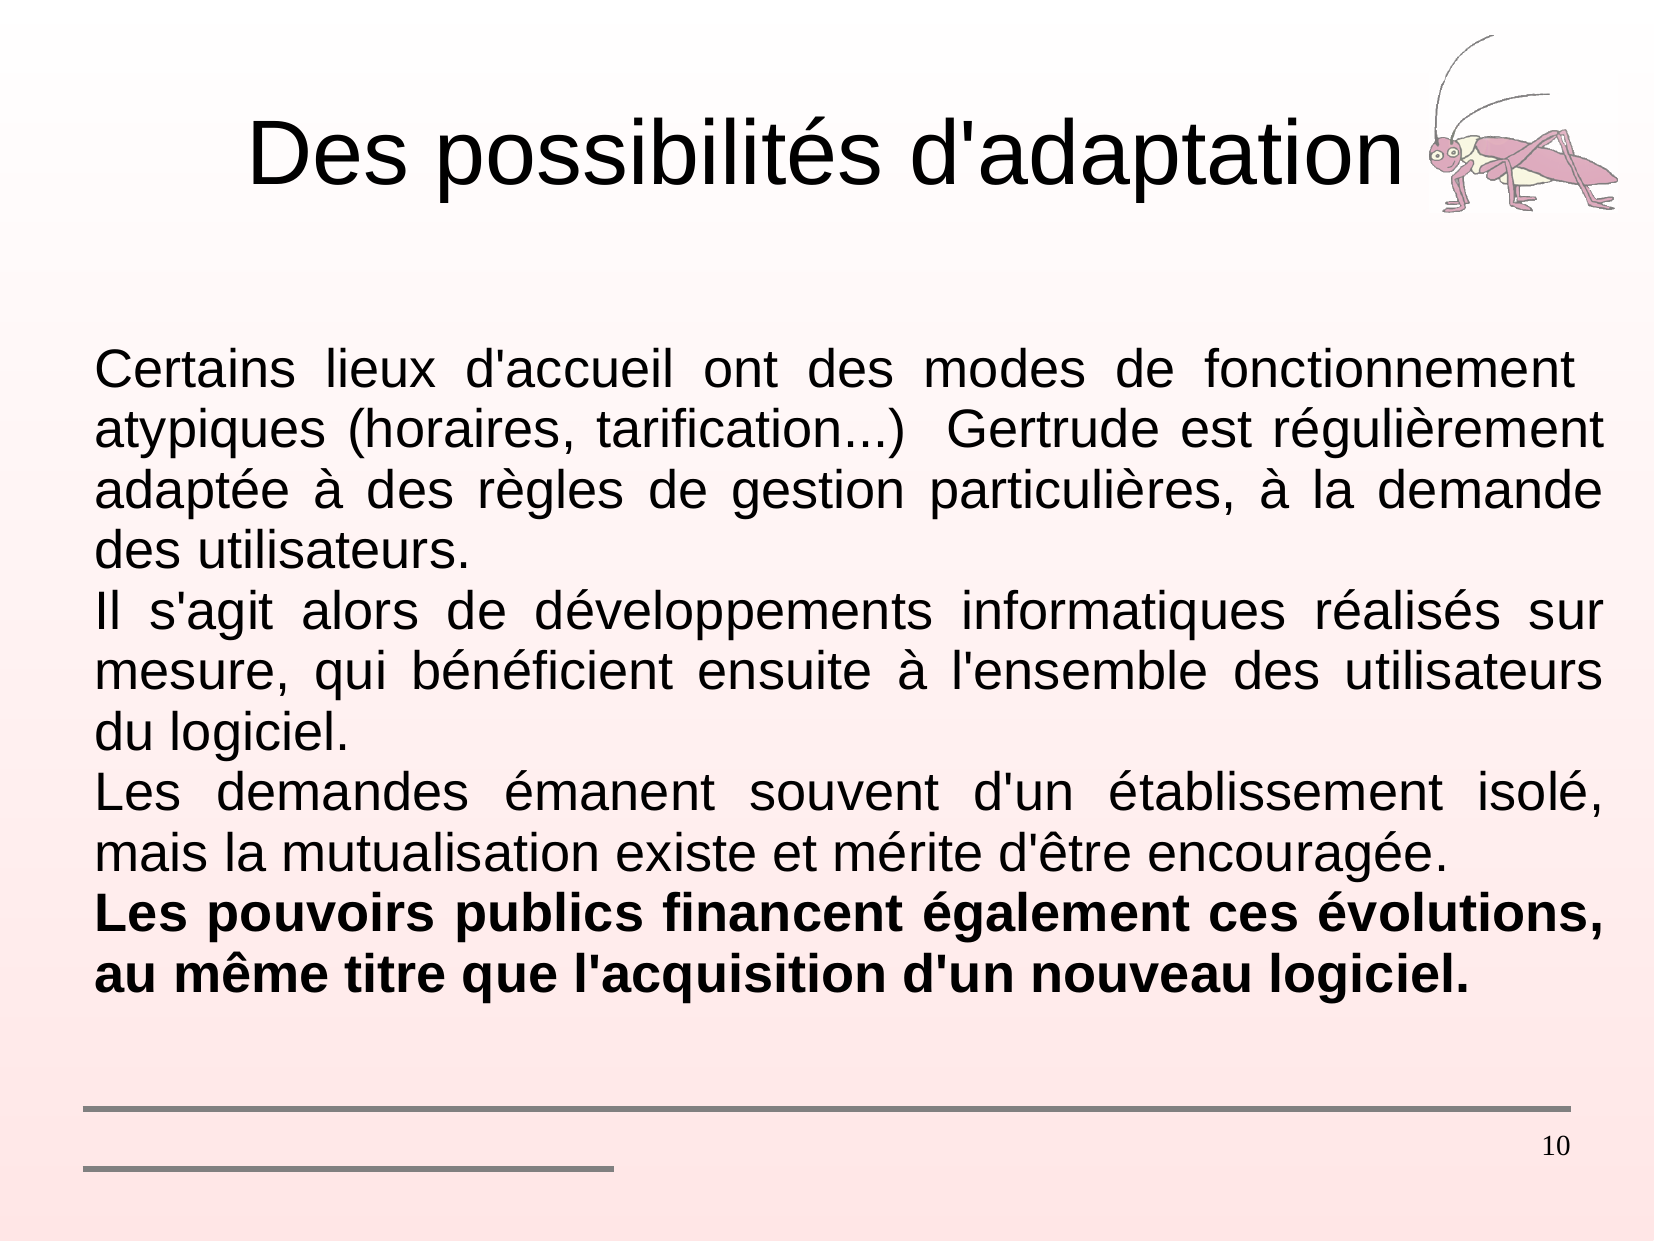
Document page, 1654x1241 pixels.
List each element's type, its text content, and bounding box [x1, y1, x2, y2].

picture [1429, 35, 1630, 227]
title Des possibilités d'adaptation [82, 49, 1571, 257]
subtitle Certains lieux d'accueil ont des modes de fonctionnement atypiques (horaires, tarification...) Gertrude est régulièrement adaptée à des règles de gestion particulières, à la demande des utilisateurs. Il s'agit alors de développements informatiques réalisés sur mesure, qui bénéficient ensuite à l'ensemble des utilisateurs du logiciel. Les demandes émanent souvent d'un établissement isolé, mais la mutualisation existe et mérite d'être encouragée. Les pouvoirs publics financent également ces évolutions, au même titre que l'acquisition d'un nouveau logiciel. [94, 246, 1607, 1170]
